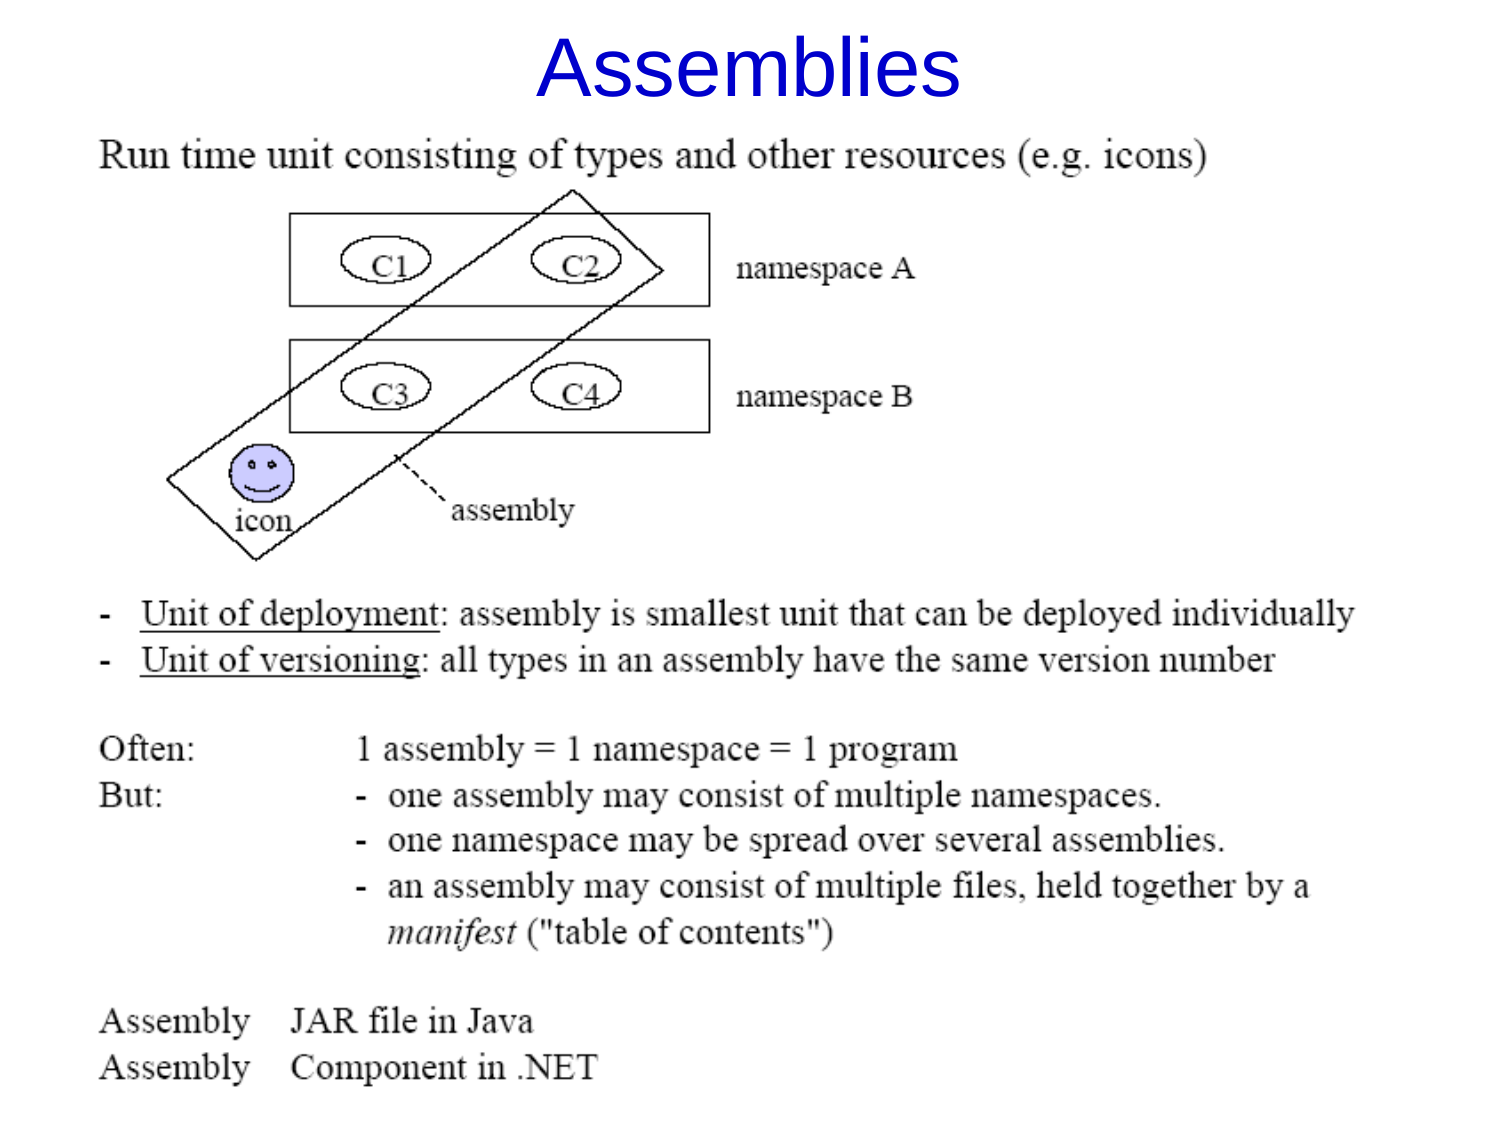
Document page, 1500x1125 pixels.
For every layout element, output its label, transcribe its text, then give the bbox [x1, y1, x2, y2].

picture [53, 133, 1388, 1092]
title Assemblies [112, 0, 1388, 126]
